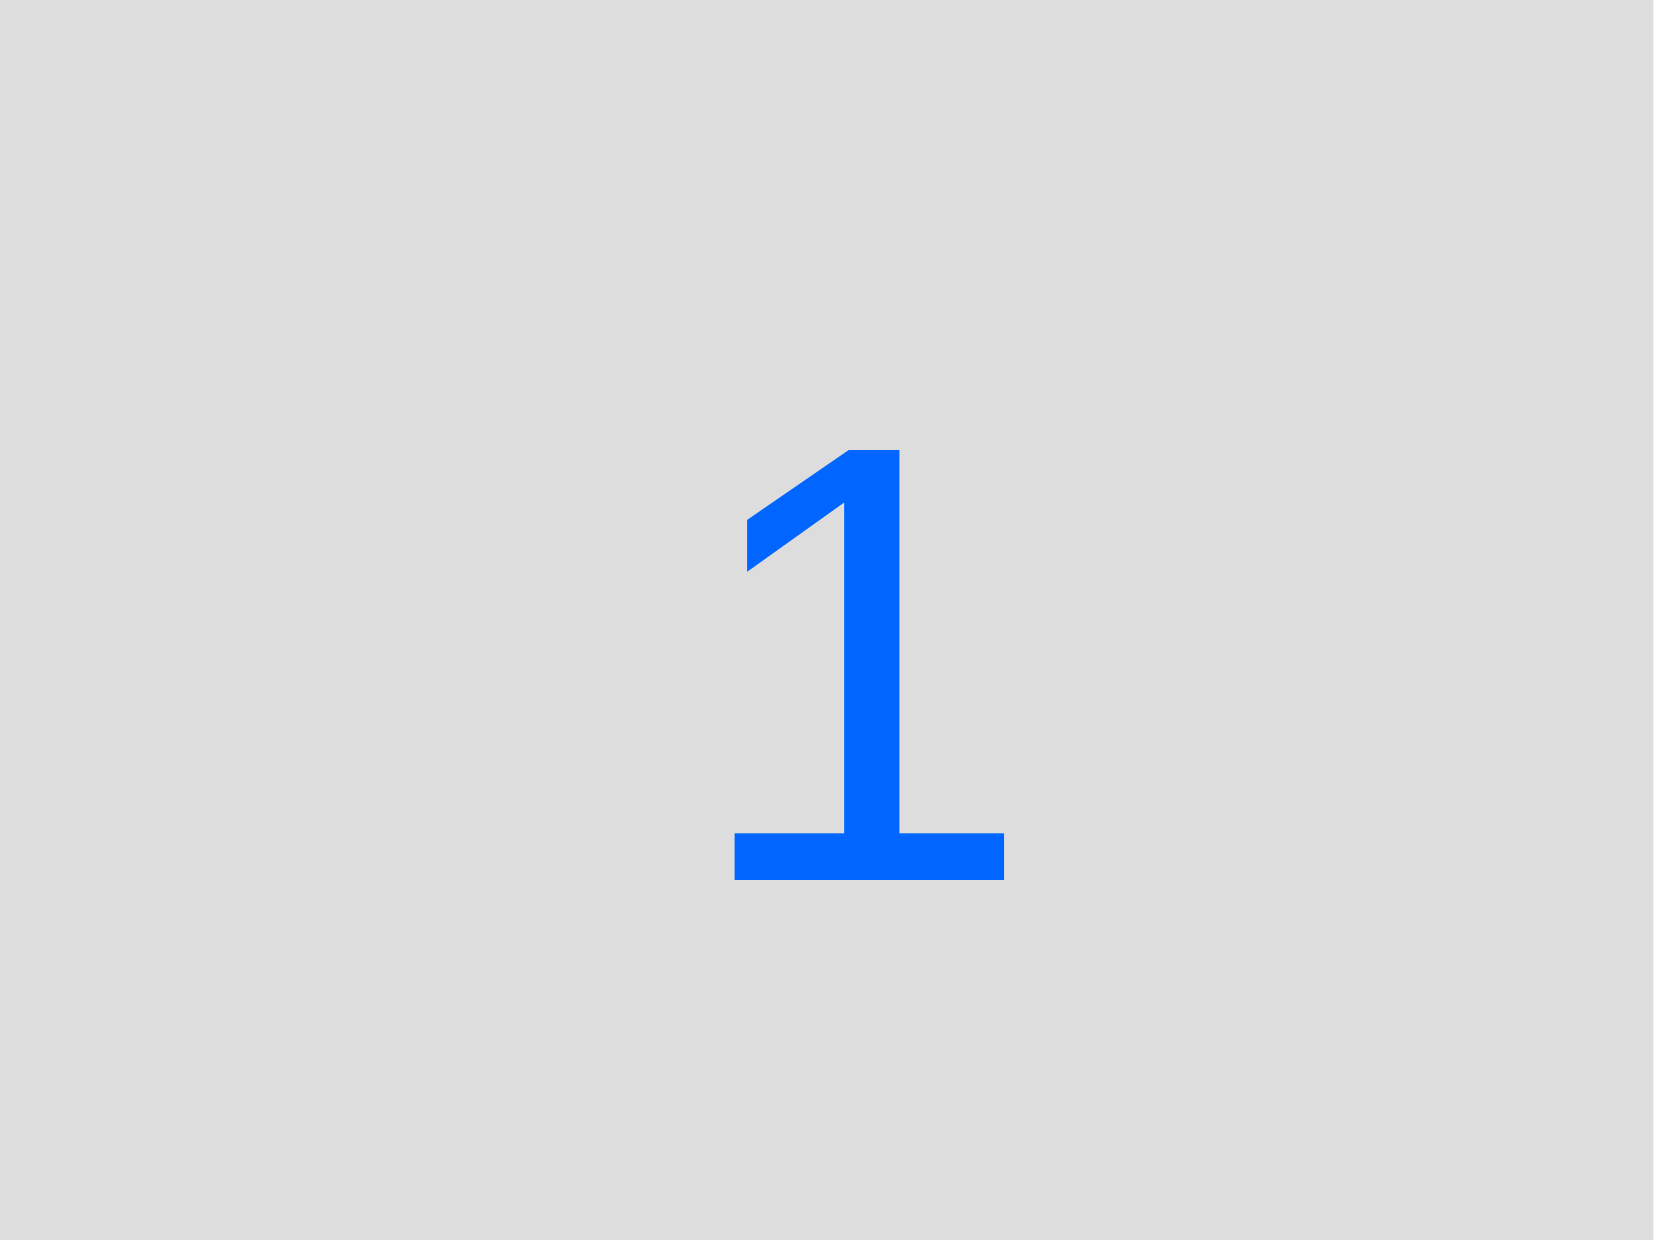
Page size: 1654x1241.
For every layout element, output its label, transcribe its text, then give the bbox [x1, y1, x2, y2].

text_box 1 [673, 307, 1087, 1021]
